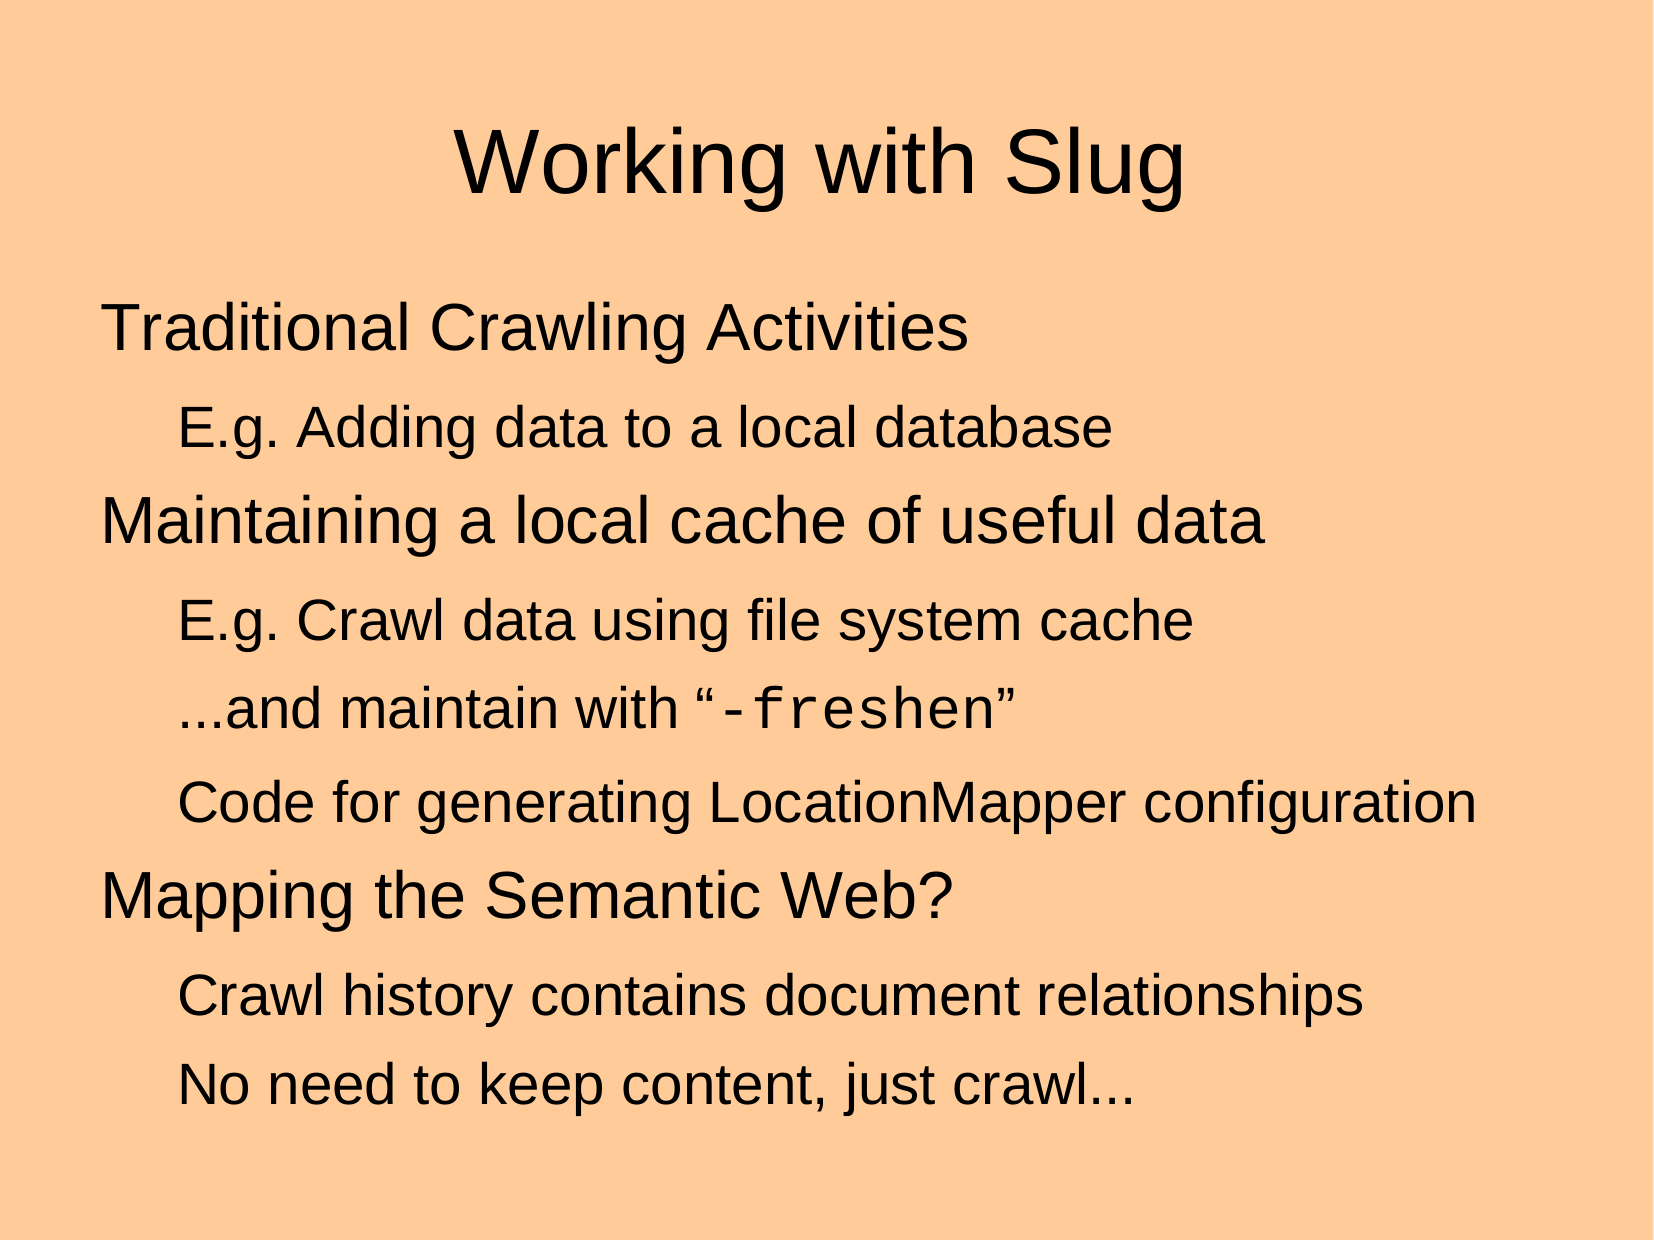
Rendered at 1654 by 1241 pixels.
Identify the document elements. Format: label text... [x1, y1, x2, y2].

list Traditional Crawling Activities E.g. Adding data to a local database Maintaining a local cache of useful data E.g. Crawl data using file system cache ...and maintain with “-freshen” Code for generating LocationMapper configuration Mapping the Semantic Web? Crawl history contains document relationships No need to keep content, just crawl... [82, 290, 1571, 1114]
title Working with Slug [76, 58, 1565, 266]
